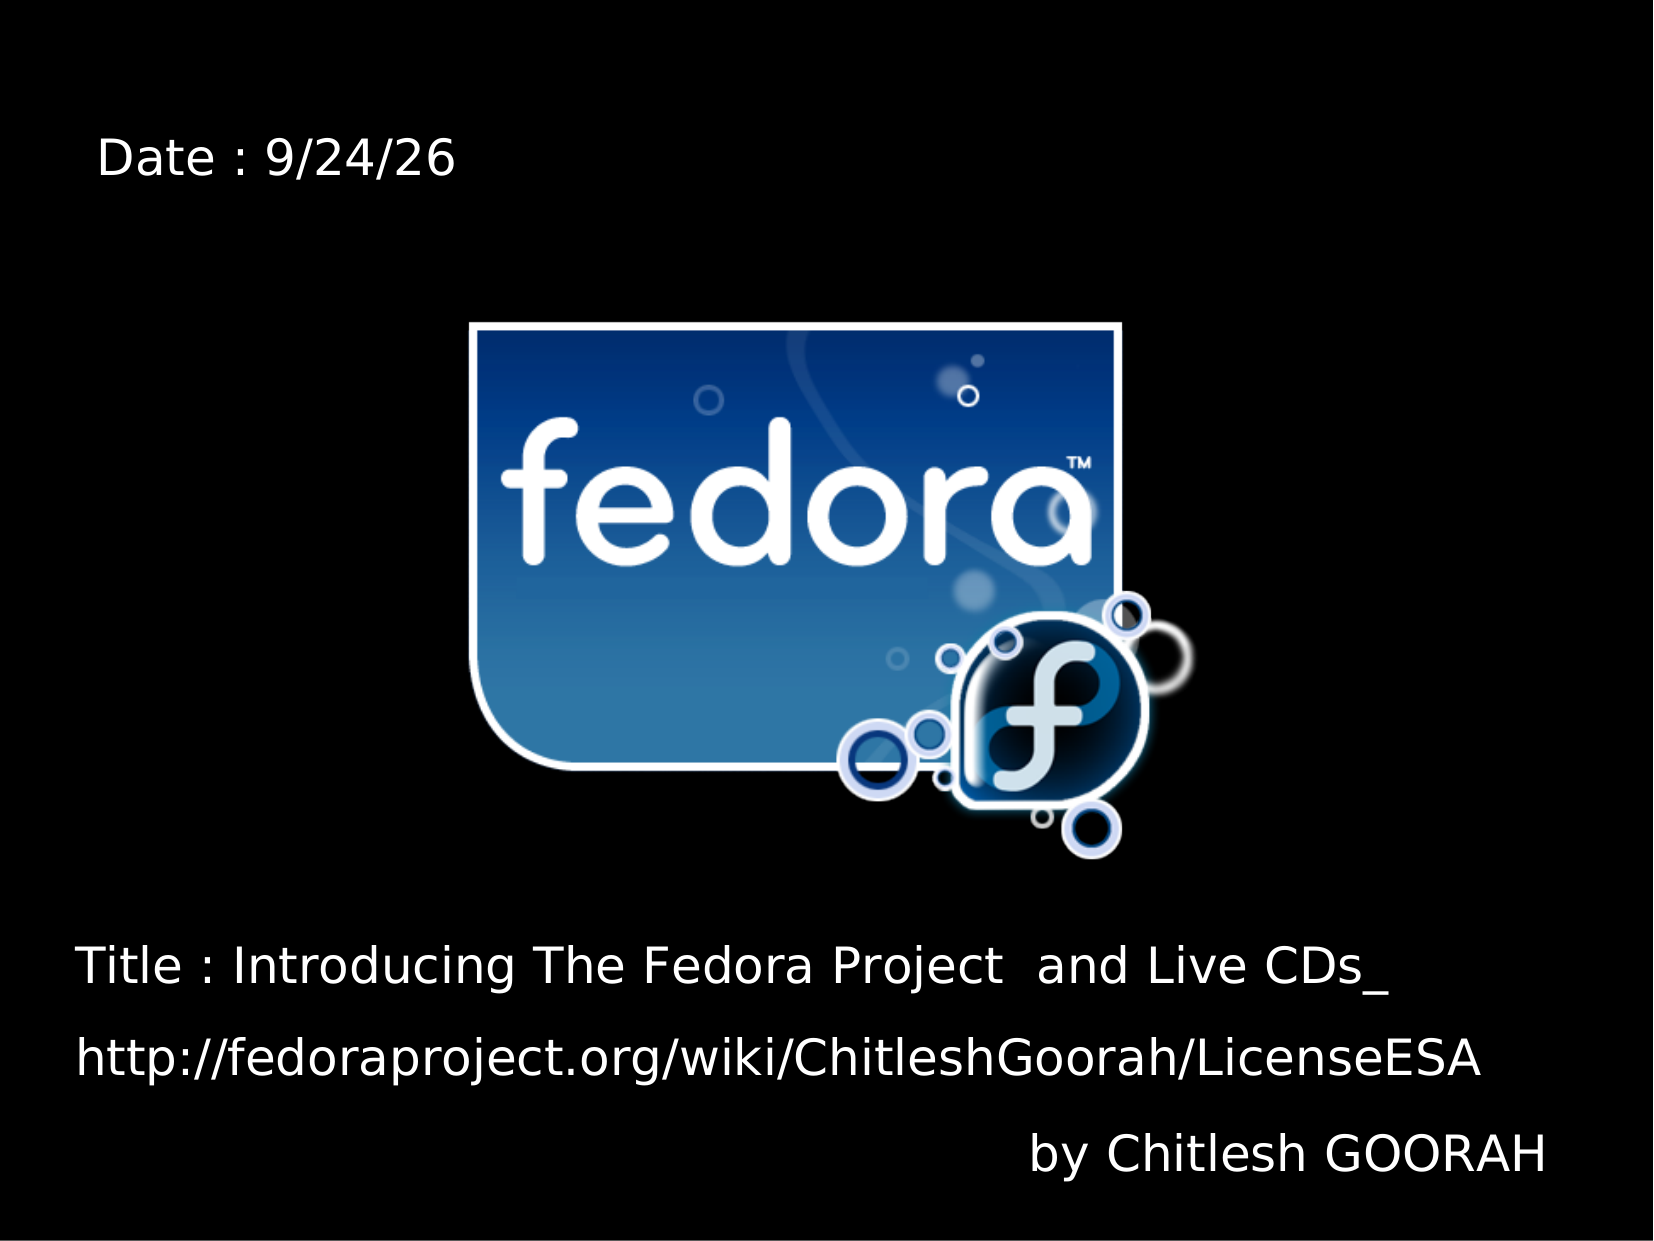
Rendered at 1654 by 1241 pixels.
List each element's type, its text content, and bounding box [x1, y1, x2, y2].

text_box Date : 3/30/06 [96, 129, 451, 188]
text_box [0, 0, 1653, 1241]
text_box Title : Introducing The Fedora Project and Live CDs_ [75, 937, 1361, 996]
text_box by Chitlesh GOORAH [1028, 1125, 1538, 1184]
text_box http://fedoraproject.org/wiki/ChitleshGoorah/LicenseESA [75, 1029, 1454, 1088]
picture [401, 312, 1252, 865]
